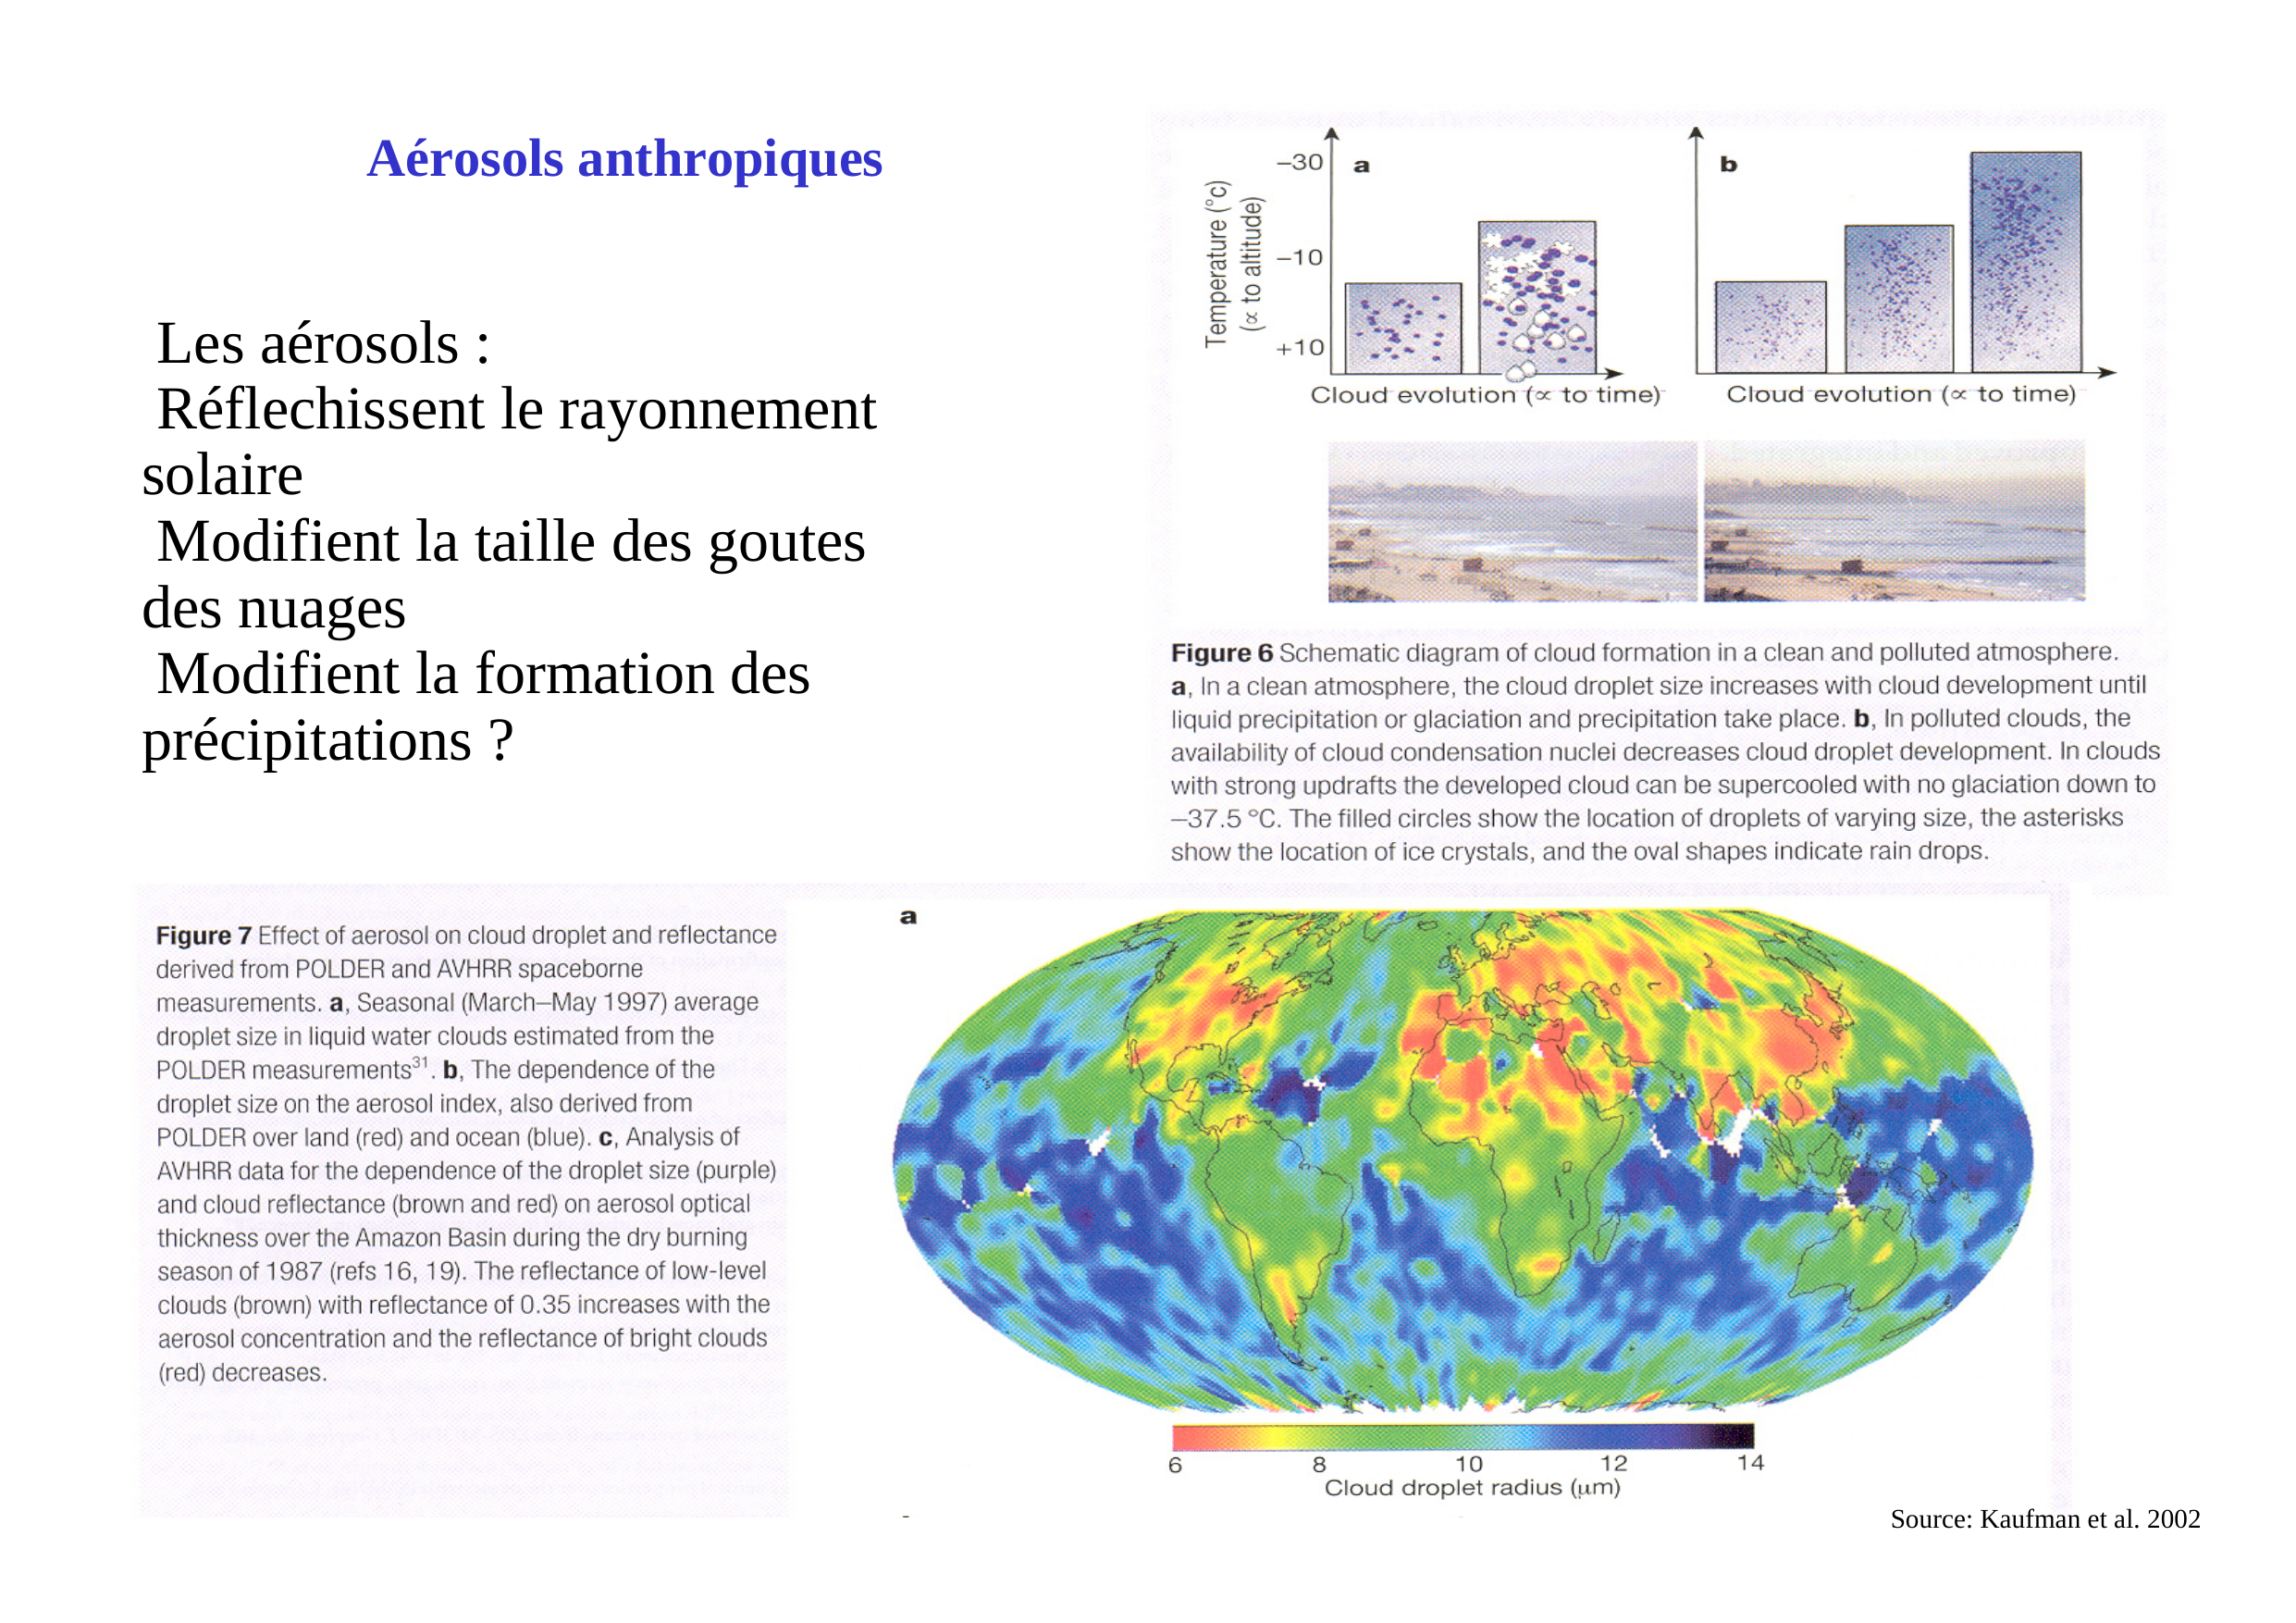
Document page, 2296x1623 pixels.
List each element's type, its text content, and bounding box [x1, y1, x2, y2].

text_box Source: Kaufman et al. 2002 [1522, 1498, 2216, 1563]
picture [131, 95, 2176, 1518]
text_box Les aérosols : Réflechissent le rayonnement solaire Modifient la taille des goutes des nuages Modifient la formation des précipitations ? [142, 314, 935, 829]
text_box Aérosols anthropiques [226, 83, 1026, 237]
